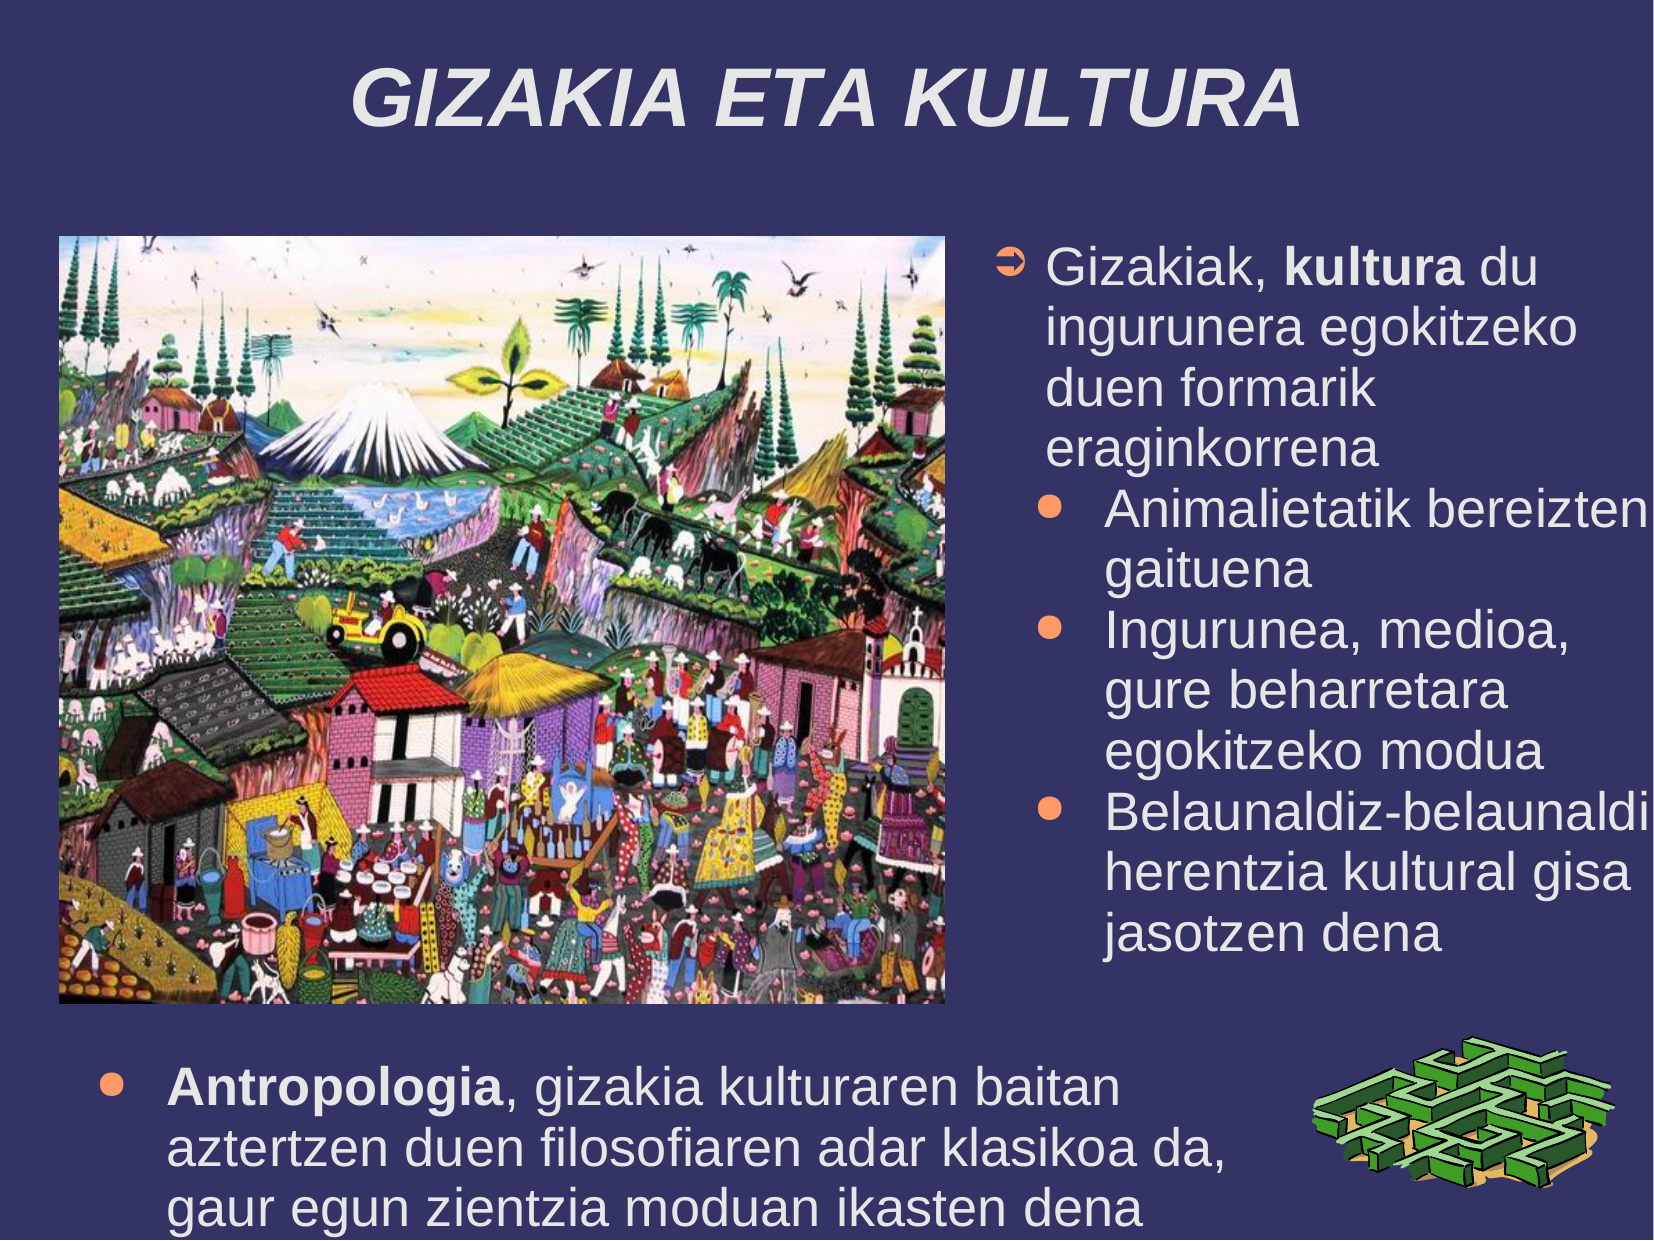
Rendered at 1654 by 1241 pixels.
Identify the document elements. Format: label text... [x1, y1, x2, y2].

picture [59, 236, 945, 1004]
title [0, 1033, 1413, 1192]
title GIZAKIA ETA KULTURA [121, 19, 1534, 178]
text_box Antropologia, gizakia kulturaren baitan aztertzen duen filosofiaren adar klasikoa da, gaur egun zientzia moduan ikasten dena [36, 1056, 1329, 1241]
list Gizakiak, kultura du ingurunera egokitzeko duen formarik eraginkorrena Animalietatik bereizten gaituena Ingurunea, medioa, gure beharretara egokitzeko modua Belaunaldiz-belaunaldi herentzia kultural gisa jasotzen dena [974, 236, 1653, 1018]
